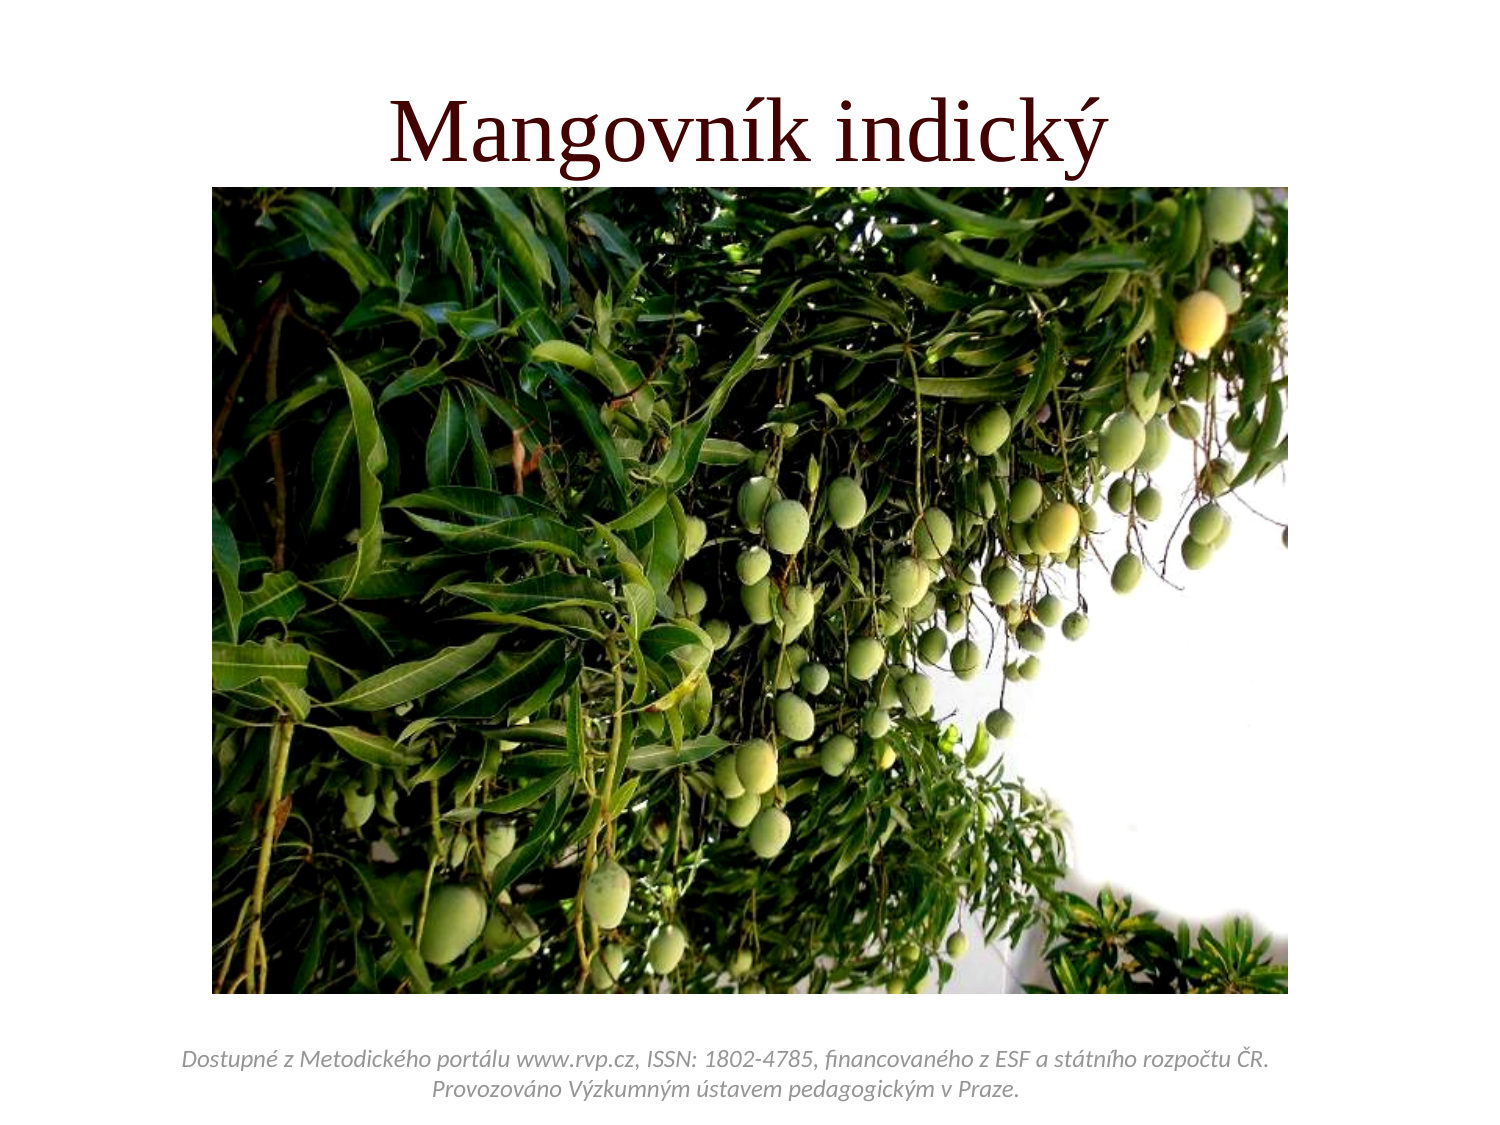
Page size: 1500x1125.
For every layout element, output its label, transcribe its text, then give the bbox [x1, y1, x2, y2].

text_box [212, 187, 1288, 994]
text_box Dostupné z Metodického portálu www.rvp.cz, ISSN: 1802-4785, financovaného z ESF a státního rozpočtu ČR. Provozováno Výzkumným ústavem pedagogickým v Praze. [105, 1042, 1348, 1103]
title Mangovník indický [75, 0, 1426, 188]
